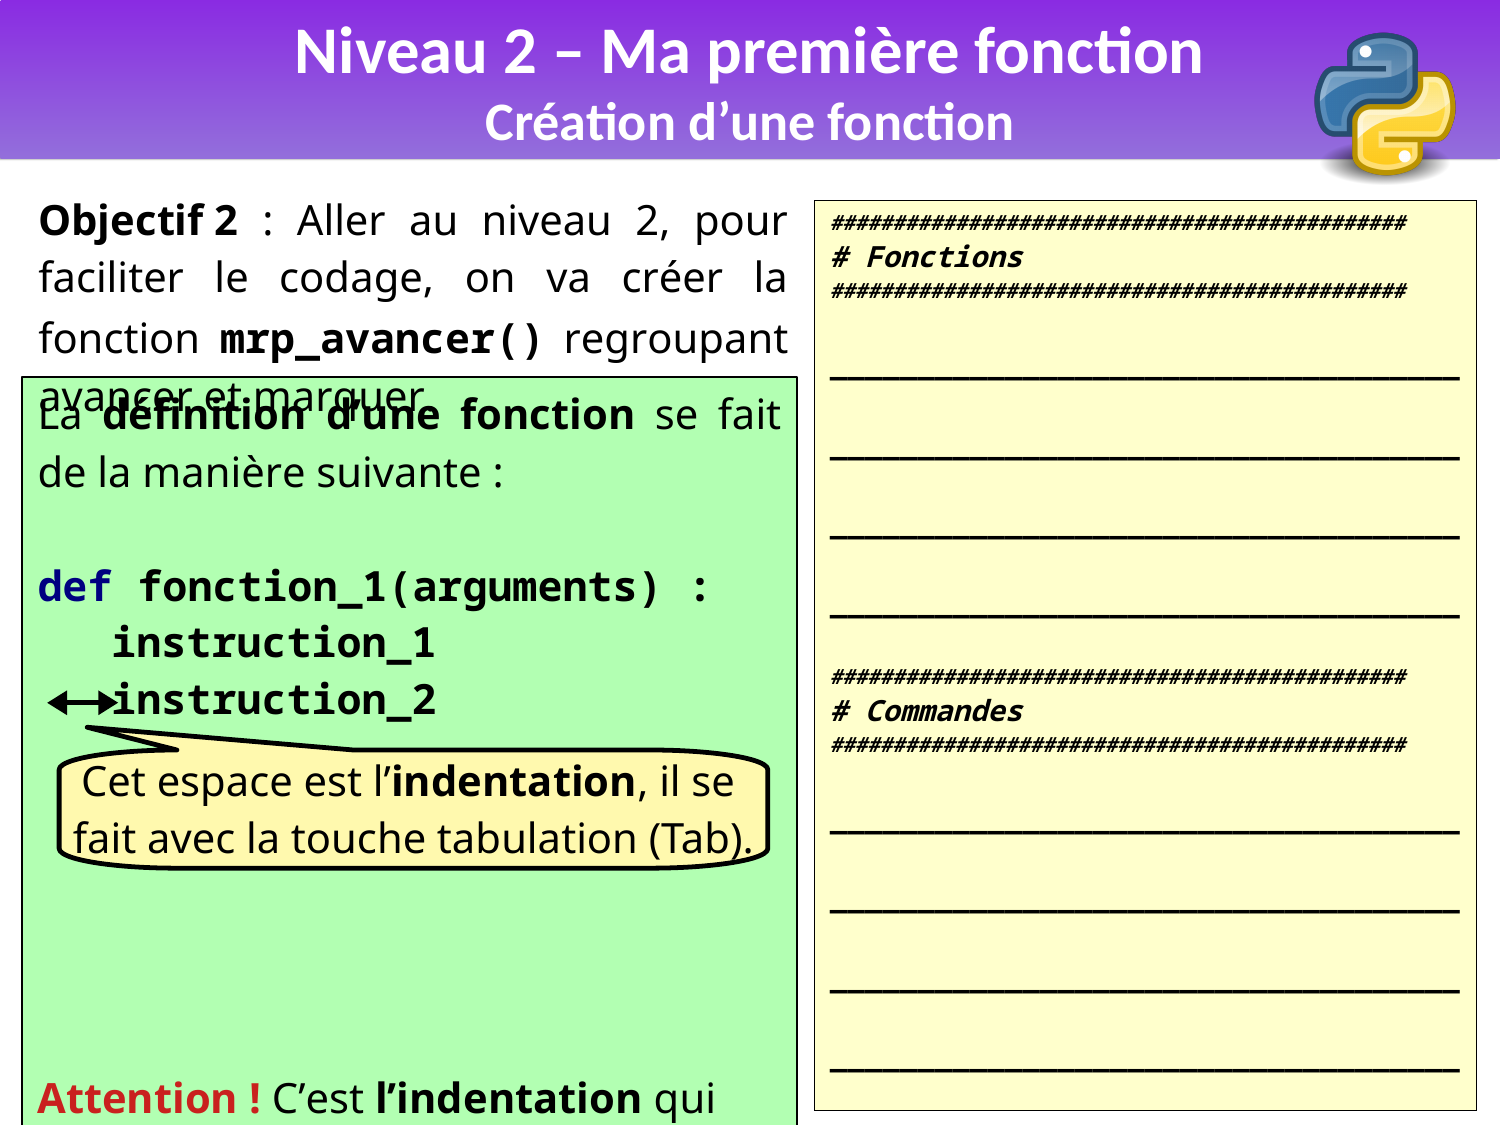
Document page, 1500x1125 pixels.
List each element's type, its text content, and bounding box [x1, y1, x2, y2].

text_box La définition d’une fonction se fait de la manière suivante : def fonction_1(arguments) : instruction_1 instruction_2 … return valeurs_renvoyées Attention ! C’est l’indentation qui définie le début et la fin d’un bloc. L’appel de la fonction est simplement : fonction_1(arguments) [21, 376, 798, 1104]
text_box ############################################## # Fonctions ############################################## ____________________________________ ____________________________________ ____________________________________ ____________________________________ ############################################## # Commandes ############################################## ____________________________________ ____________________________________ ____________________________________ ____________________________________ ____________________________________ ____________________________________ ____________________________________ ____________________________________ [814, 200, 1477, 1111]
text_box Objectif 2 : Aller au niveau 2, pour faciliter le codage, on va créer la fonction mrp_avancer() regroupant avancer et marquer. [23, 183, 804, 369]
text_box Cet espace est l’indentation, il se fait avec la touche tabulation (Tab). [59, 727, 768, 869]
text_box Niveau 2 – Ma première fonction Création d’une fonction [0, 0, 1500, 159]
picture [1305, 29, 1465, 189]
